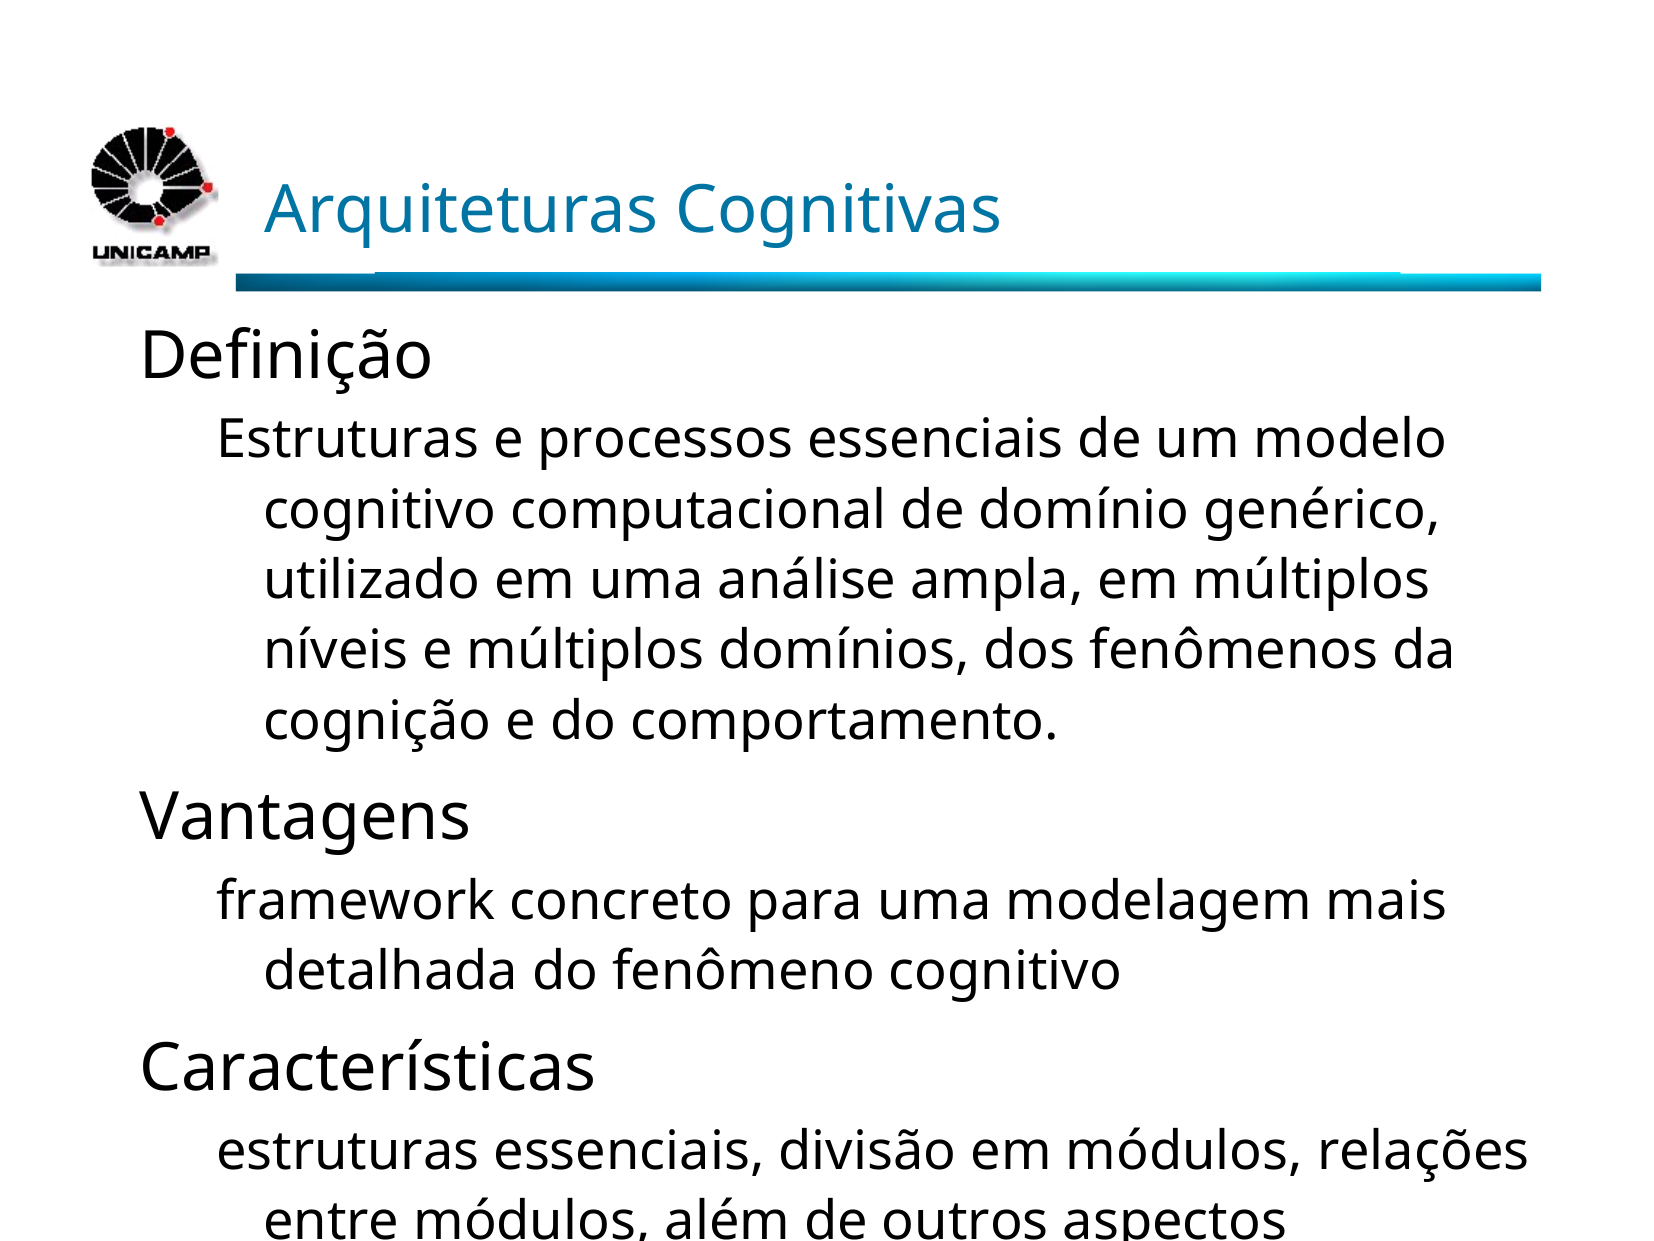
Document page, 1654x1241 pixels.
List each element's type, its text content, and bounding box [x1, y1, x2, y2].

list Definição Estruturas e processos essenciais de um modelo cognitivo computacional de domínio genérico, utilizado em uma análise ampla, em múltiplos níveis e múltiplos domínios, dos fenômenos da cognição e do comportamento. Vantagens framework concreto para uma modelagem mais detalhada do fenômeno cognitivo Características estruturas essenciais, divisão em módulos, relações entre módulos, além de outros aspectos [121, 309, 1534, 1182]
title Arquiteturas Cognitivas [264, 42, 1534, 250]
picture [125, 272, 1654, 295]
